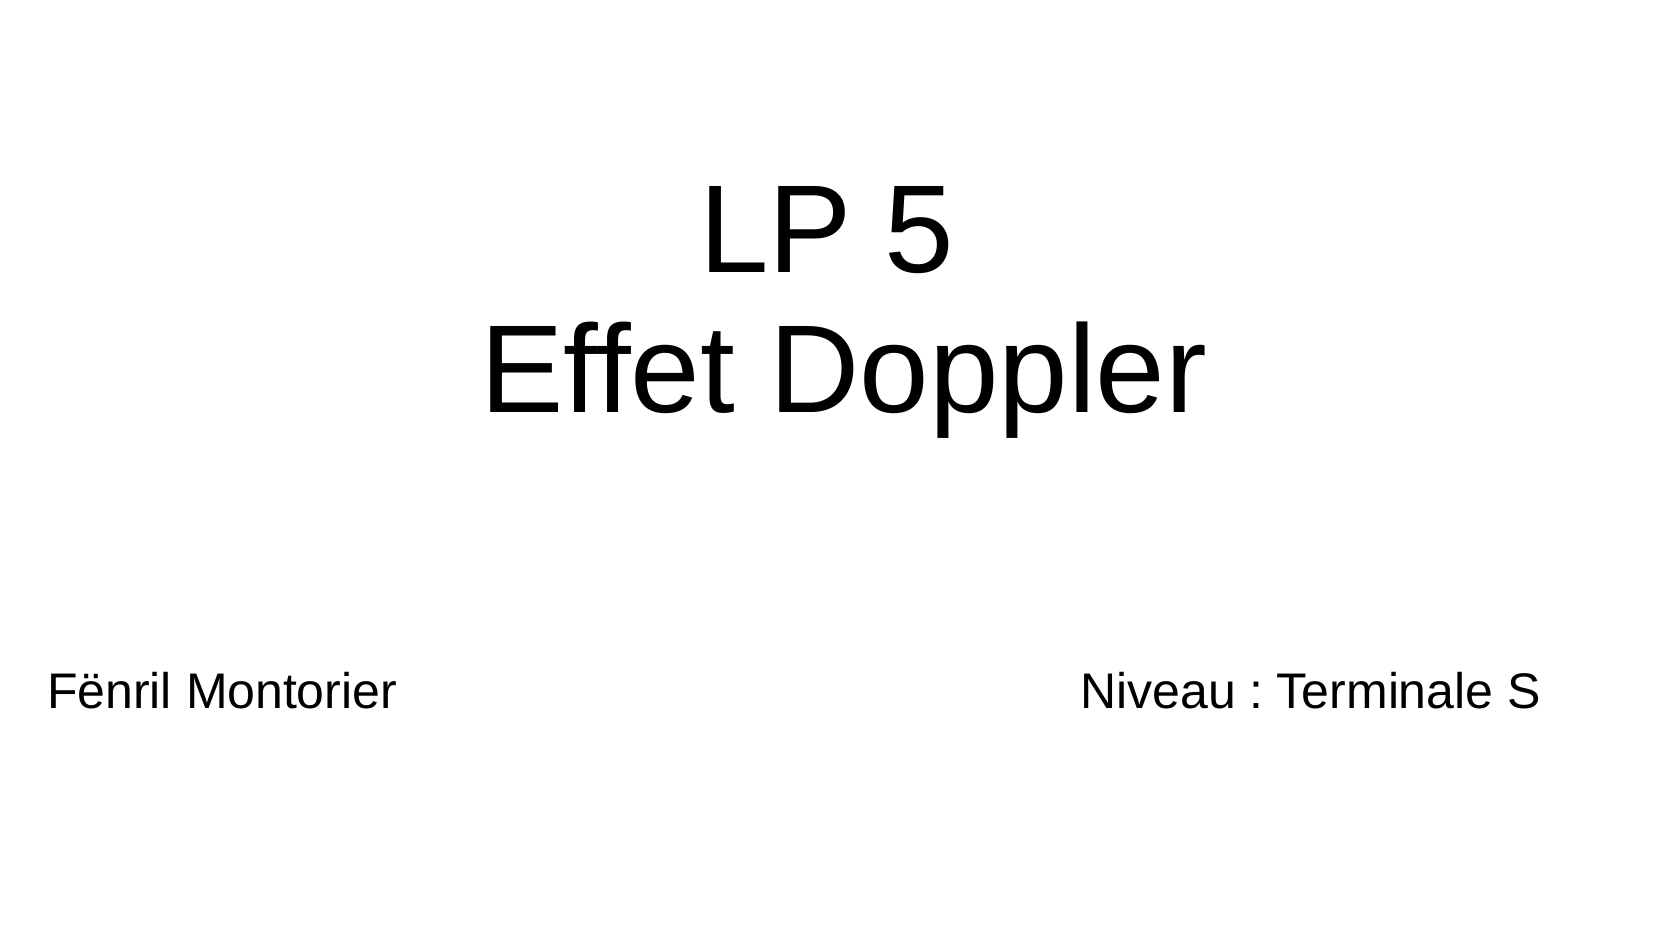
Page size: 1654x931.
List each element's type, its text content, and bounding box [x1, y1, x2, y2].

subtitle Fënril Montorier Niveau : Terminale S [47, 625, 1571, 758]
title LP 5 Effet Doppler [82, 159, 1571, 440]
